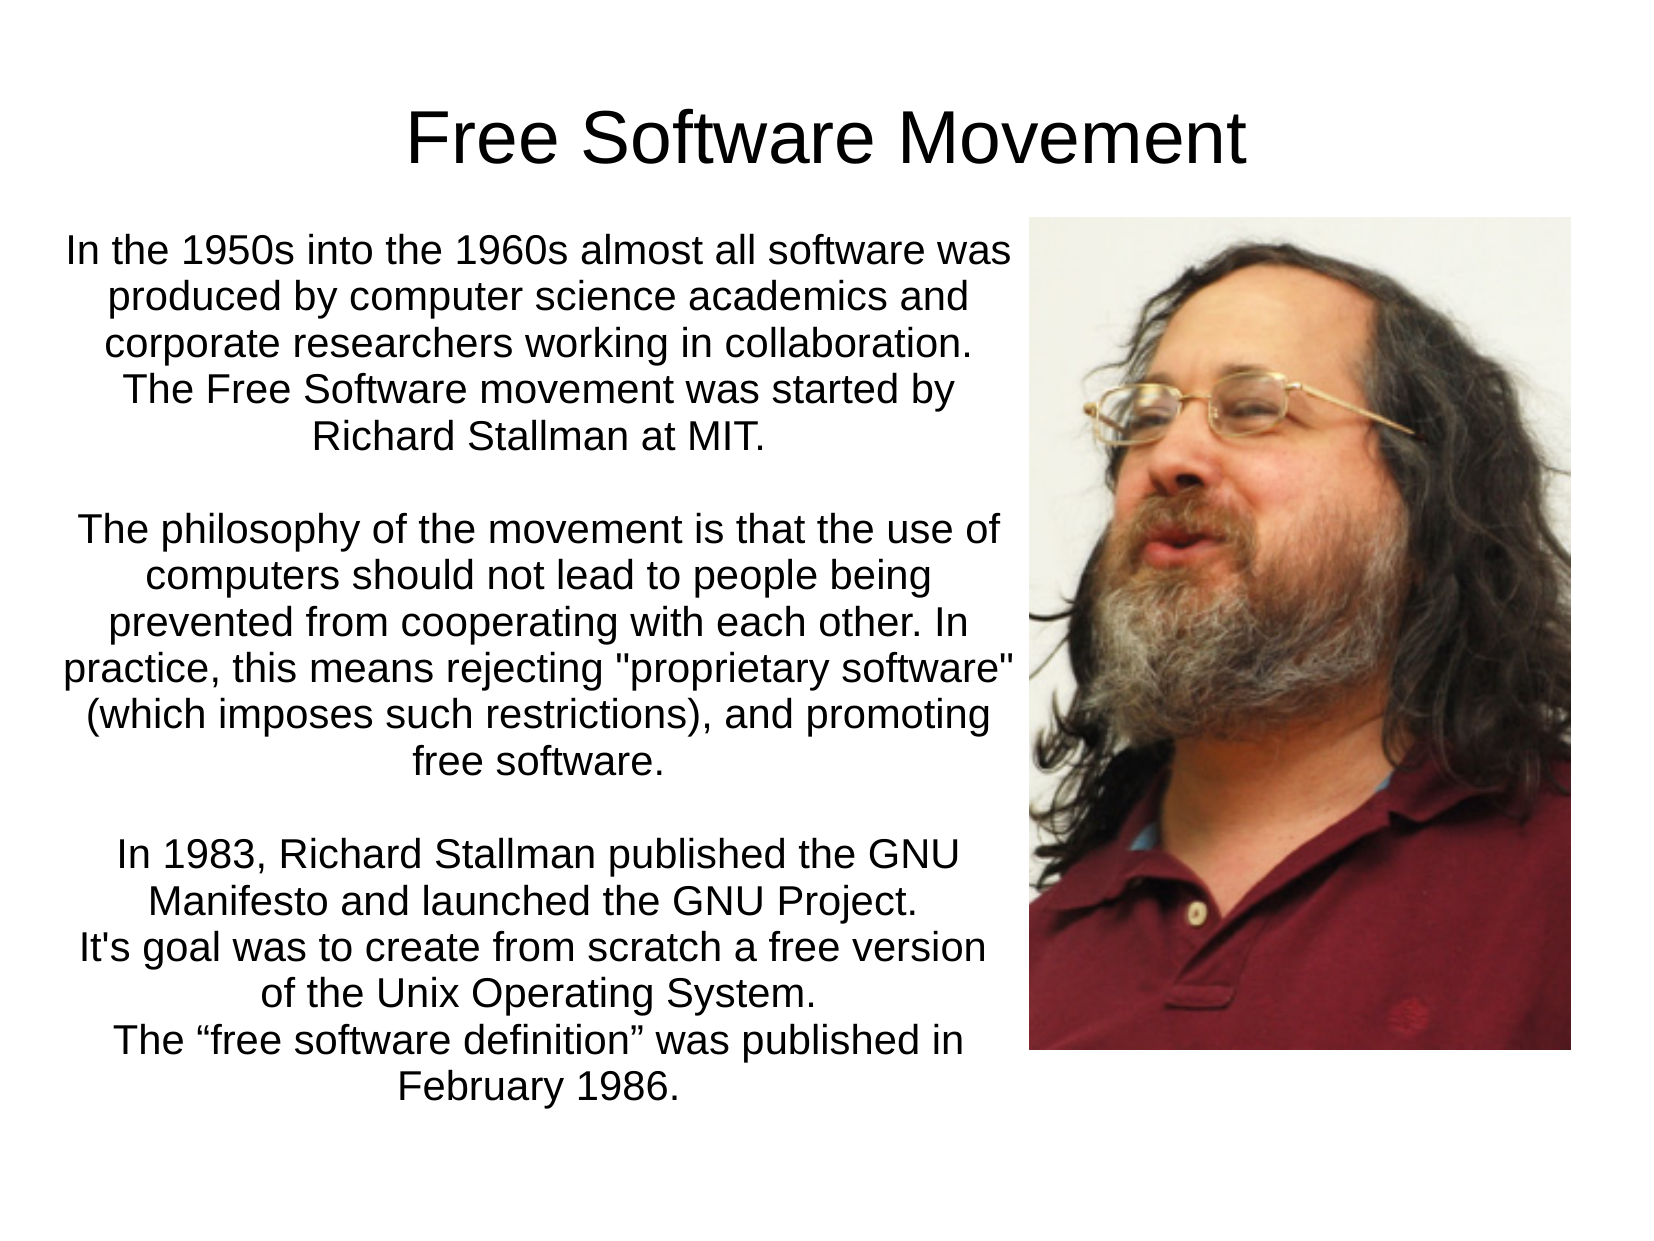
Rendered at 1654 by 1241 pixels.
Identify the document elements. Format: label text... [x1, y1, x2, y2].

title Free Software Movement [82, 49, 1571, 226]
subtitle In the 1950s into the 1960s almost all software was produced by computer science academics and corporate researchers working in collaboration. The Free Software movement was started by Richard Stallman at MIT. The philosophy of the movement is that the use of computers should not lead to people being prevented from cooperating with each other. In practice, this means rejecting "proprietary software" (which imposes such restrictions), and promoting free software. In 1983, Richard Stallman published the GNU Manifesto and launched the GNU Project. It's goal was to create from scratch a free version of the Unix Operating System. The “free software definition” was published in February 1986. [54, 221, 1024, 1115]
picture [1029, 217, 1571, 1051]
